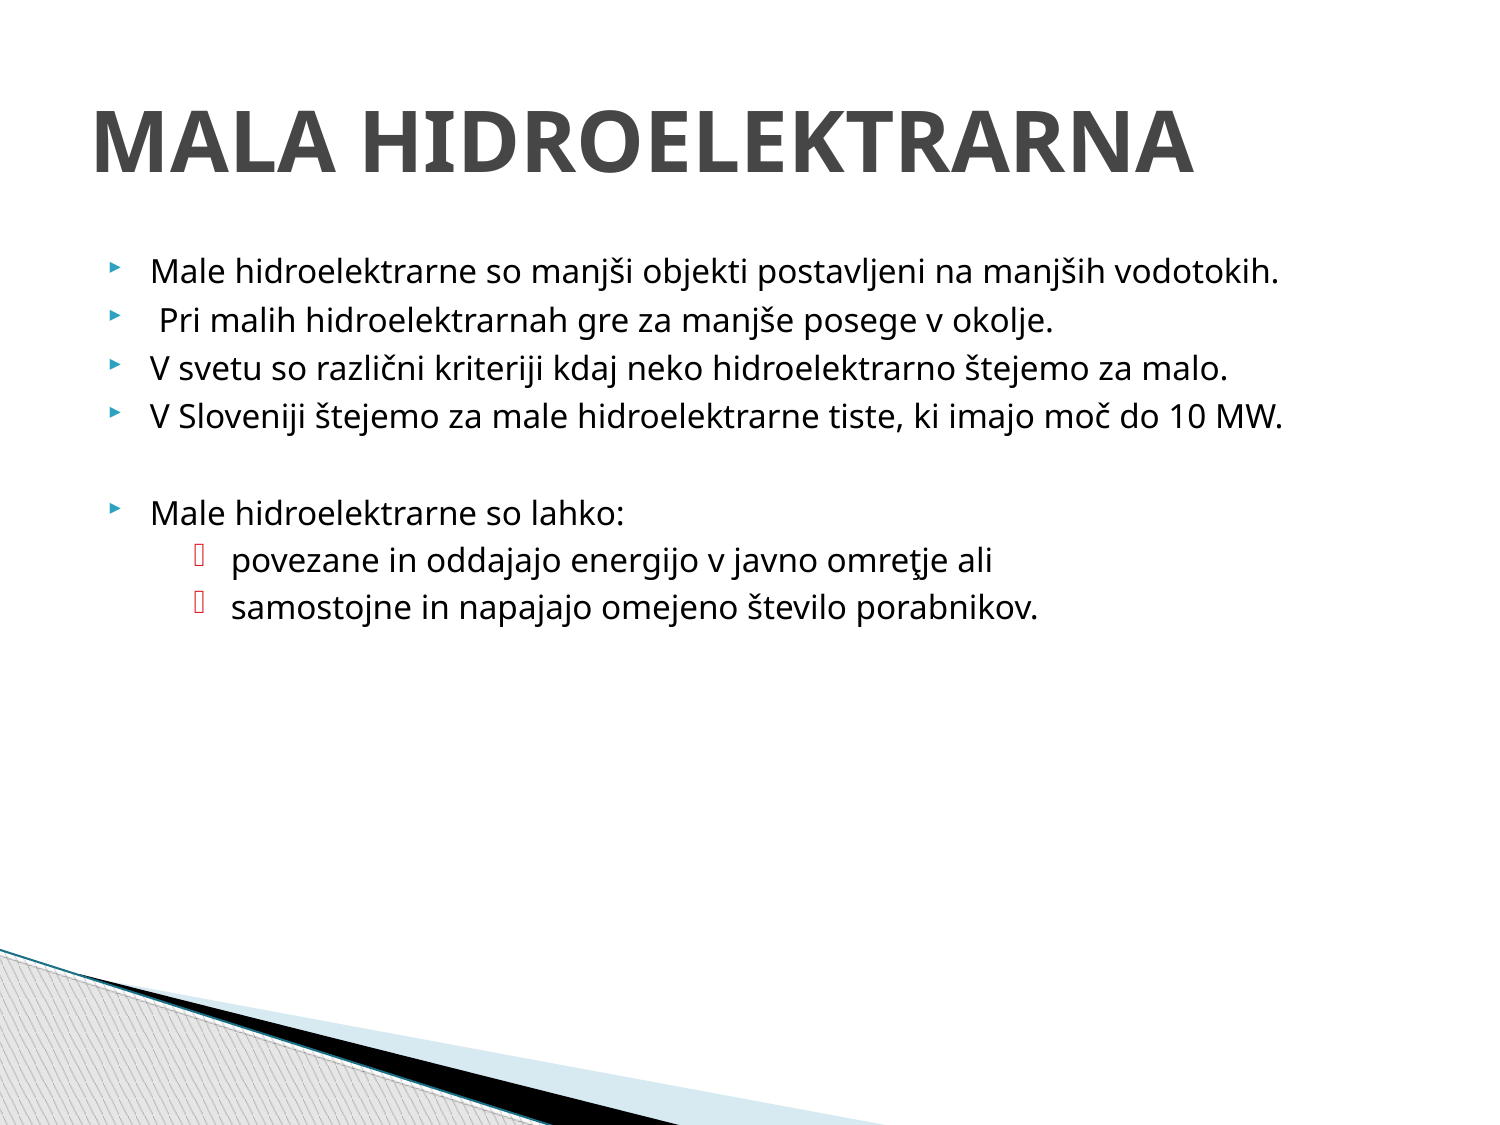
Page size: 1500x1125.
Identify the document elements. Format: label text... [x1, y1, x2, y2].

list Male hidroelektrarne so manjši objekti postavljeni na manjših vodotokih. Pri malih hidroelektrarnah gre za manjše posege v okolje. V svetu so različni kriteriji kdaj neko hidroelektrarno štejemo za malo. V Sloveniji štejemo za male hidroelektrarne tiste, ki imajo moč do 10 MW. Male hidroelektrarne so lahko: povezane in oddajajo energijo v javno omreţje ali samostojne in napajajo omejeno število porabnikov. [75, 242, 1425, 986]
title MALA HIDROELEKTRARNA [75, 45, 1425, 233]
